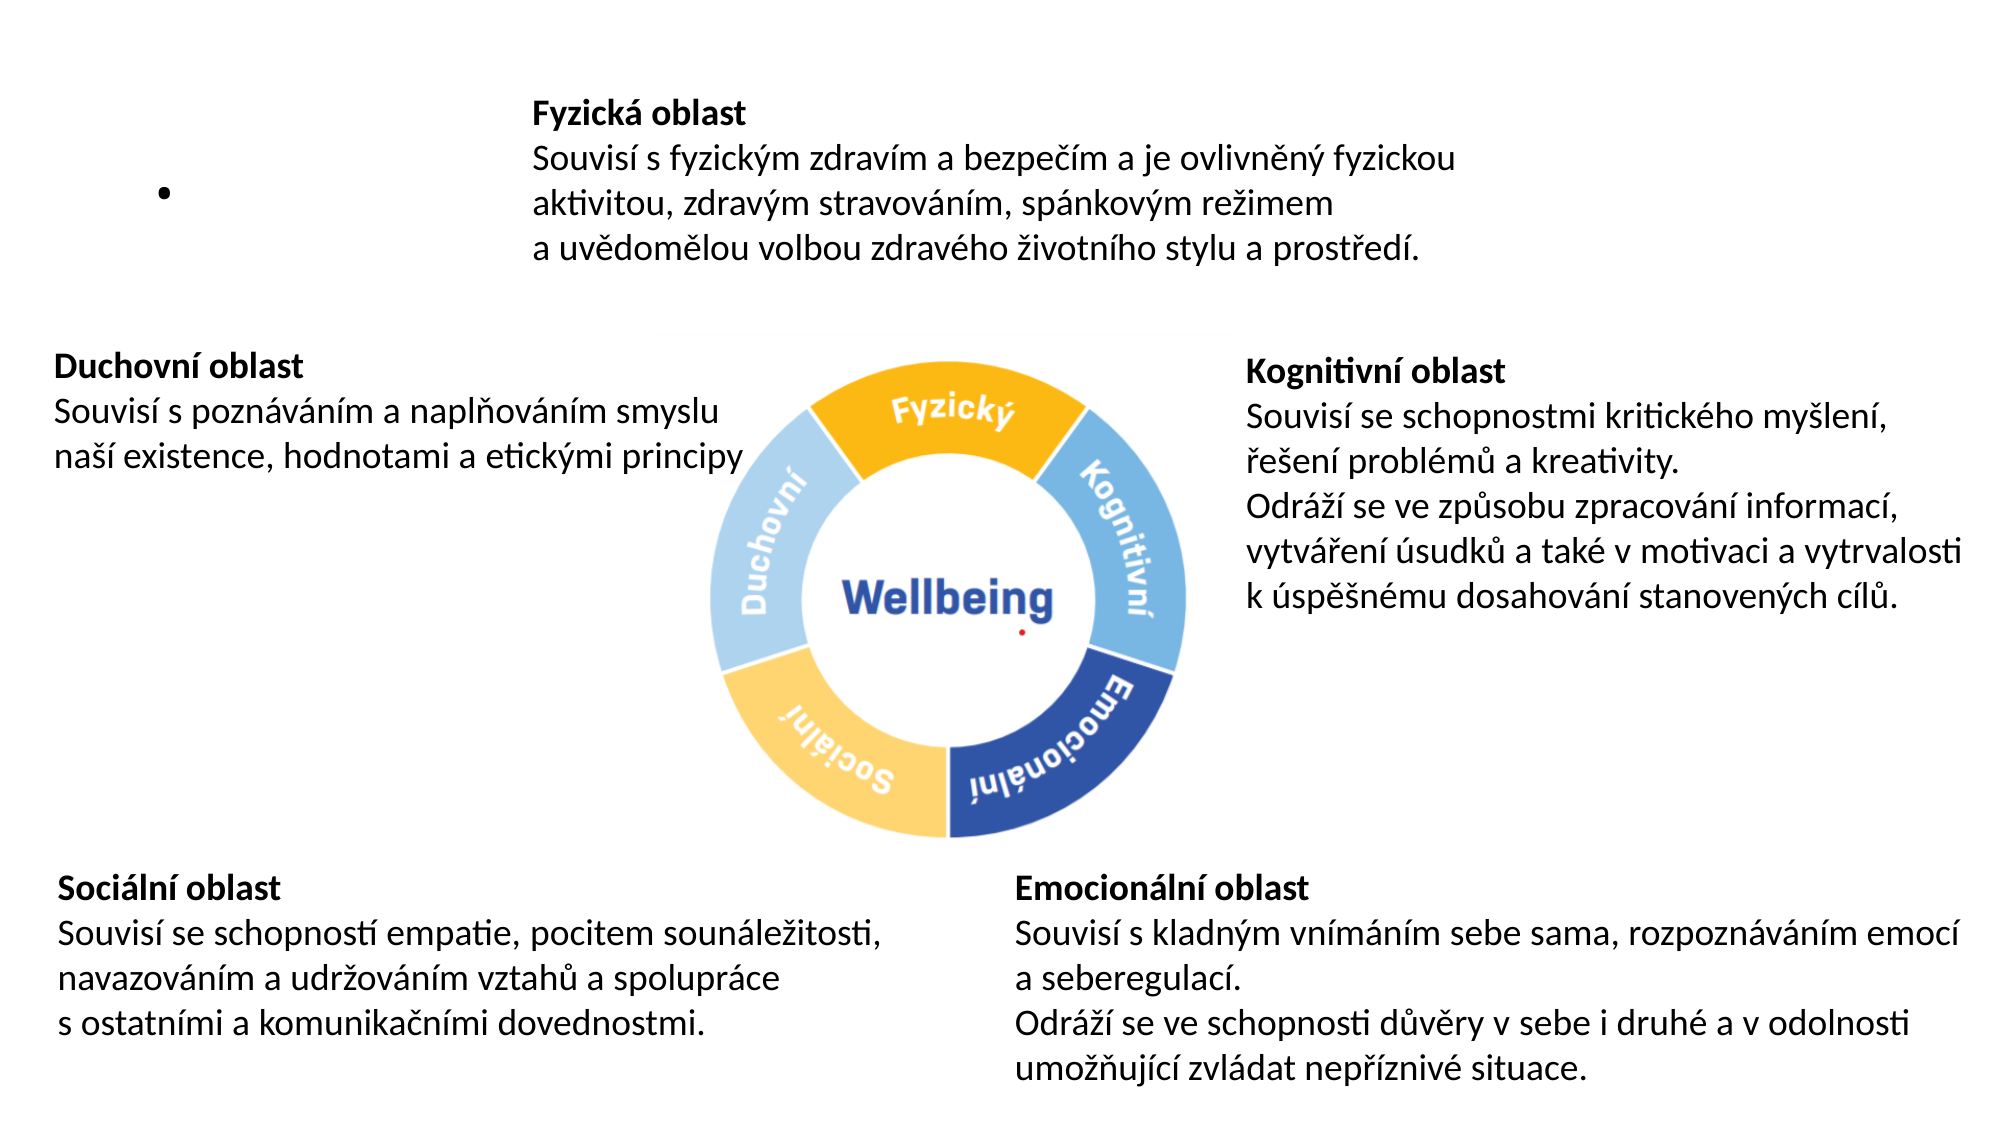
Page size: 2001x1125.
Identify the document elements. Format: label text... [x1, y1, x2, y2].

text_box Duchovní oblast Souvisí s poznáváním a naplňováním smyslu naší existence, hodnotami a etickými principy [39, 333, 1040, 486]
picture [654, 333, 1234, 882]
text_box Kognitivní oblast Souvisí se schopnostmi kritického myšlení, řešení problémů a kreativity. Odráží se ve způsobu zpracování informací, vytváření úsudků a také v motivaci a vytrvalosti k úspěšnému dosahování stanovených cílů. [1231, 338, 2000, 627]
text_box Fyzická oblast Souvisí s fyzickým zdravím a bezpečím a je ovlivněný fyzickou aktivitou, zdravým stravováním, spánkovým režimem a uvědomělou volbou zdravého životního stylu a prostředí. [517, 80, 1518, 278]
text_box Emocionální oblast Souvisí s kladným vnímáním sebe sama, rozpoznáváním emocí a seberegulací. Odráží se ve schopnosti důvěry v sebe i druhé a v odolnosti umožňující zvládat nepříznivé situace. [999, 855, 2000, 1099]
text_box Sociální oblast Souvisí se schopností empatie, pocitem sounáležitosti, navazováním a udržováním vztahů a spolupráce s ostatními a komunikačními dovednostmi. [42, 855, 921, 1053]
title . [137, 59, 1863, 278]
